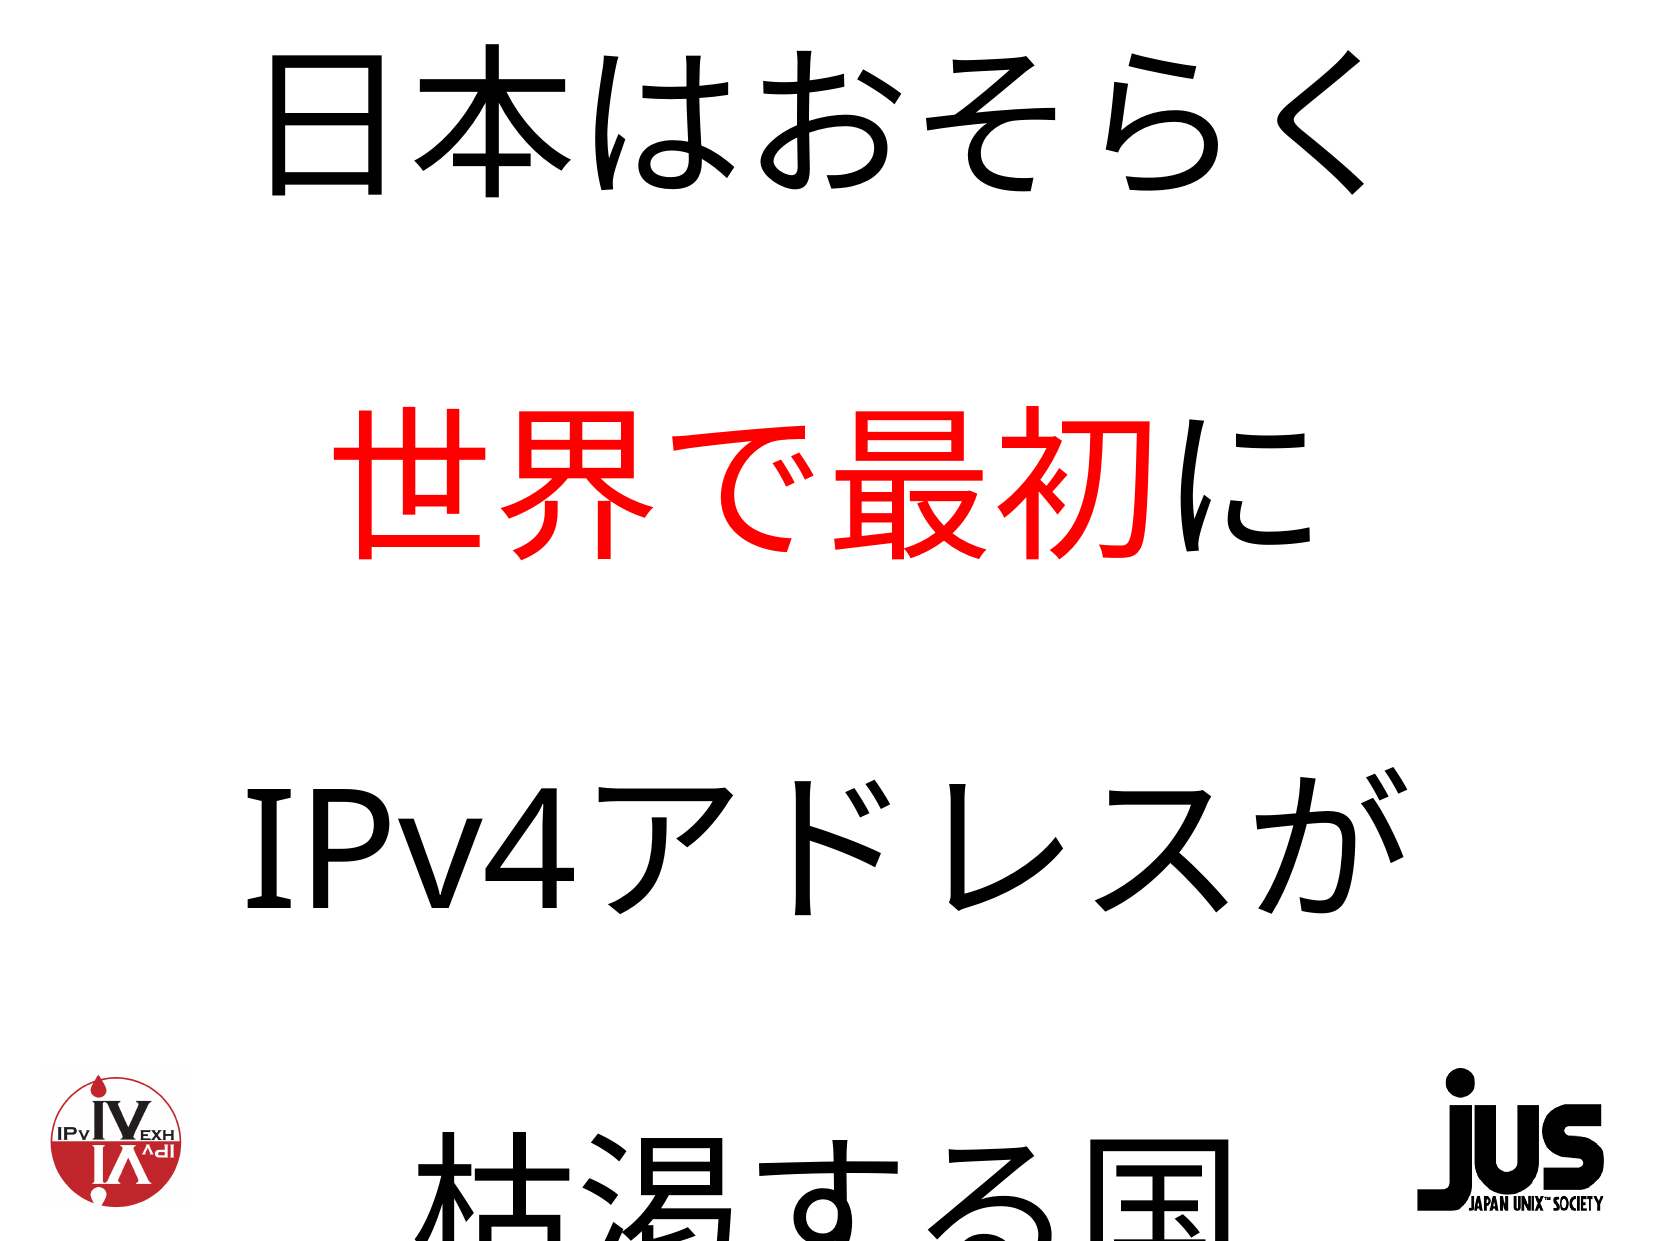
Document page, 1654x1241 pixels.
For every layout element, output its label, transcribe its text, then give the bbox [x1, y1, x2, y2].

picture [41, 1068, 190, 1210]
picture [1417, 1068, 1604, 1211]
subtitle 日本はおそらく 世界で最初に IPv4アドレスが 枯渇する国 [82, 88, 1571, 1102]
